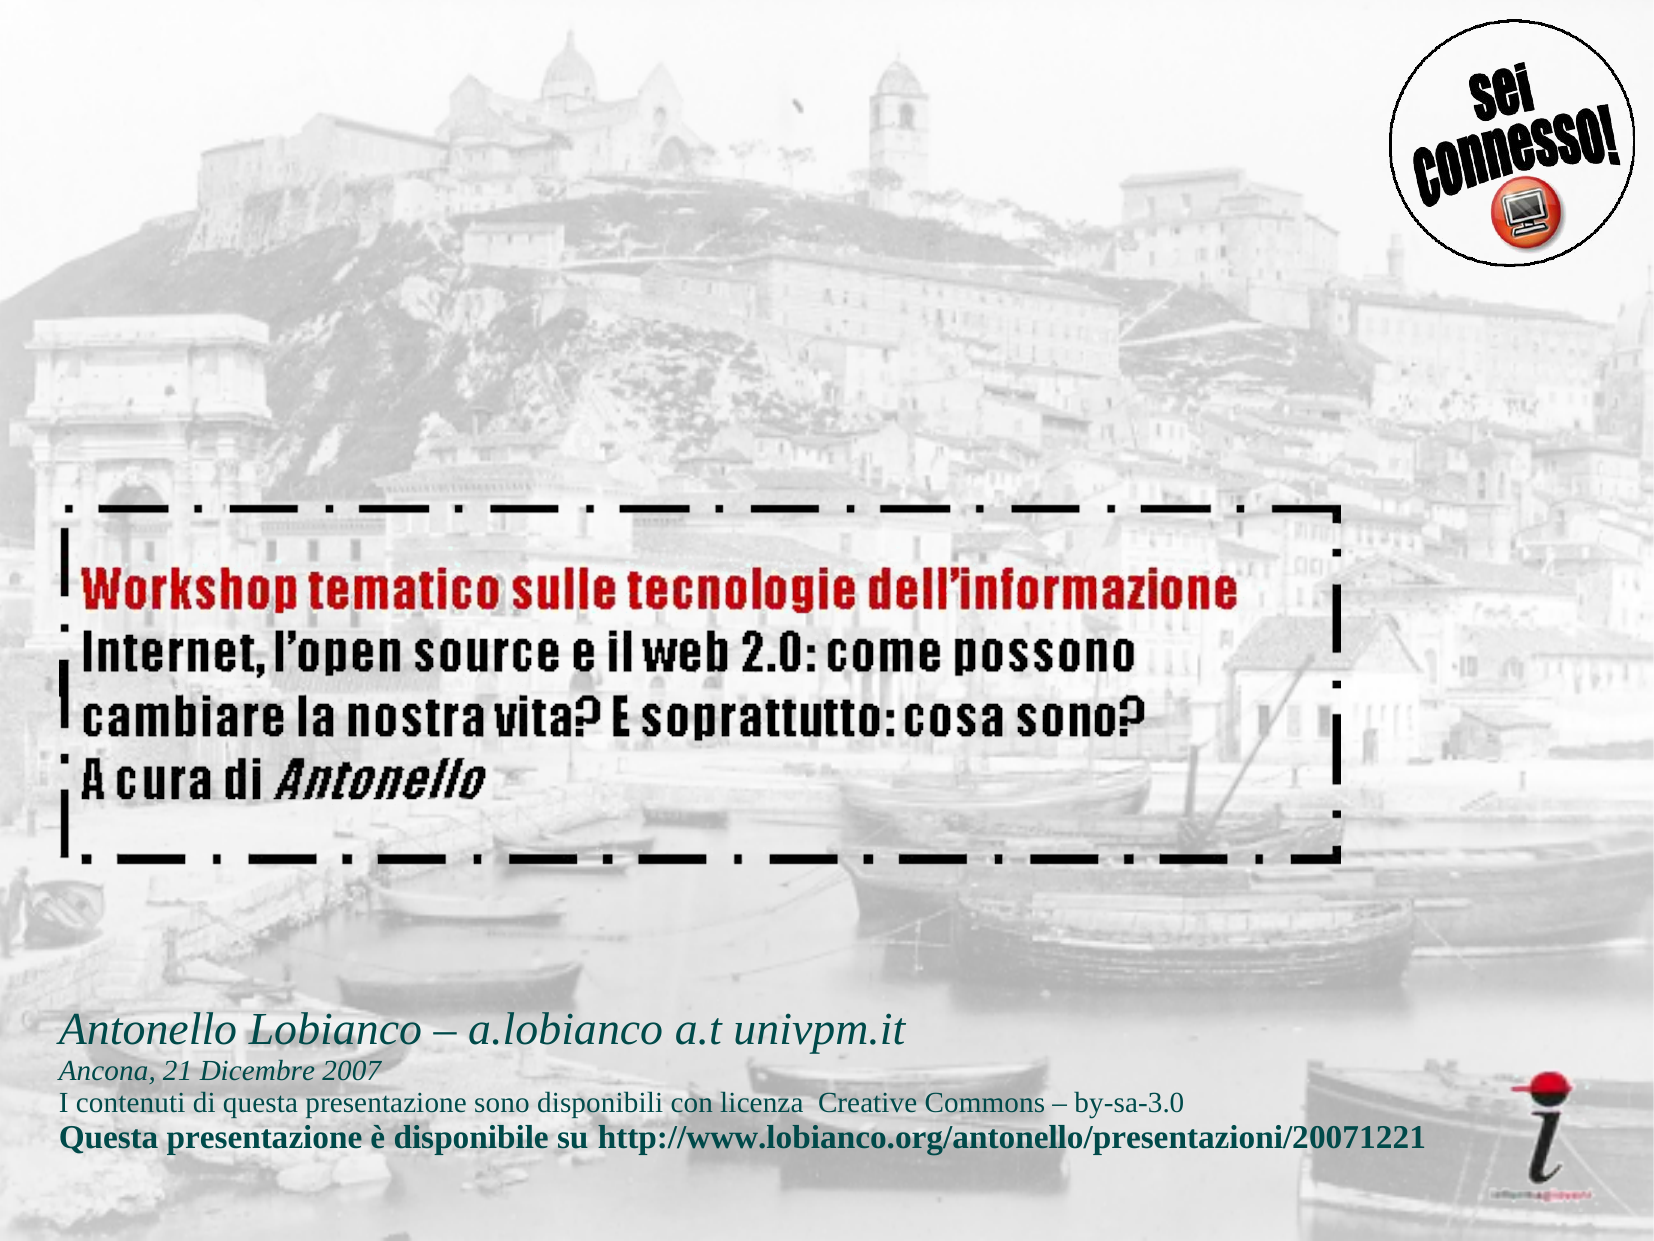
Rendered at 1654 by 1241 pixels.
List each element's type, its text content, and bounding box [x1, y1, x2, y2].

picture [0, 0, 1654, 1241]
text_box Antonello Lobianco – a.lobianco a.t univpm.it Ancona, 21 Dicembre 2007 I contenuti di questa presentazione sono disponibili con licenza Creative Commons – by-sa-3.0 Questa presentazione è disponibile su http://www.lobianco.org/antonello/presentazioni/20071221 [59, 1003, 1431, 1201]
